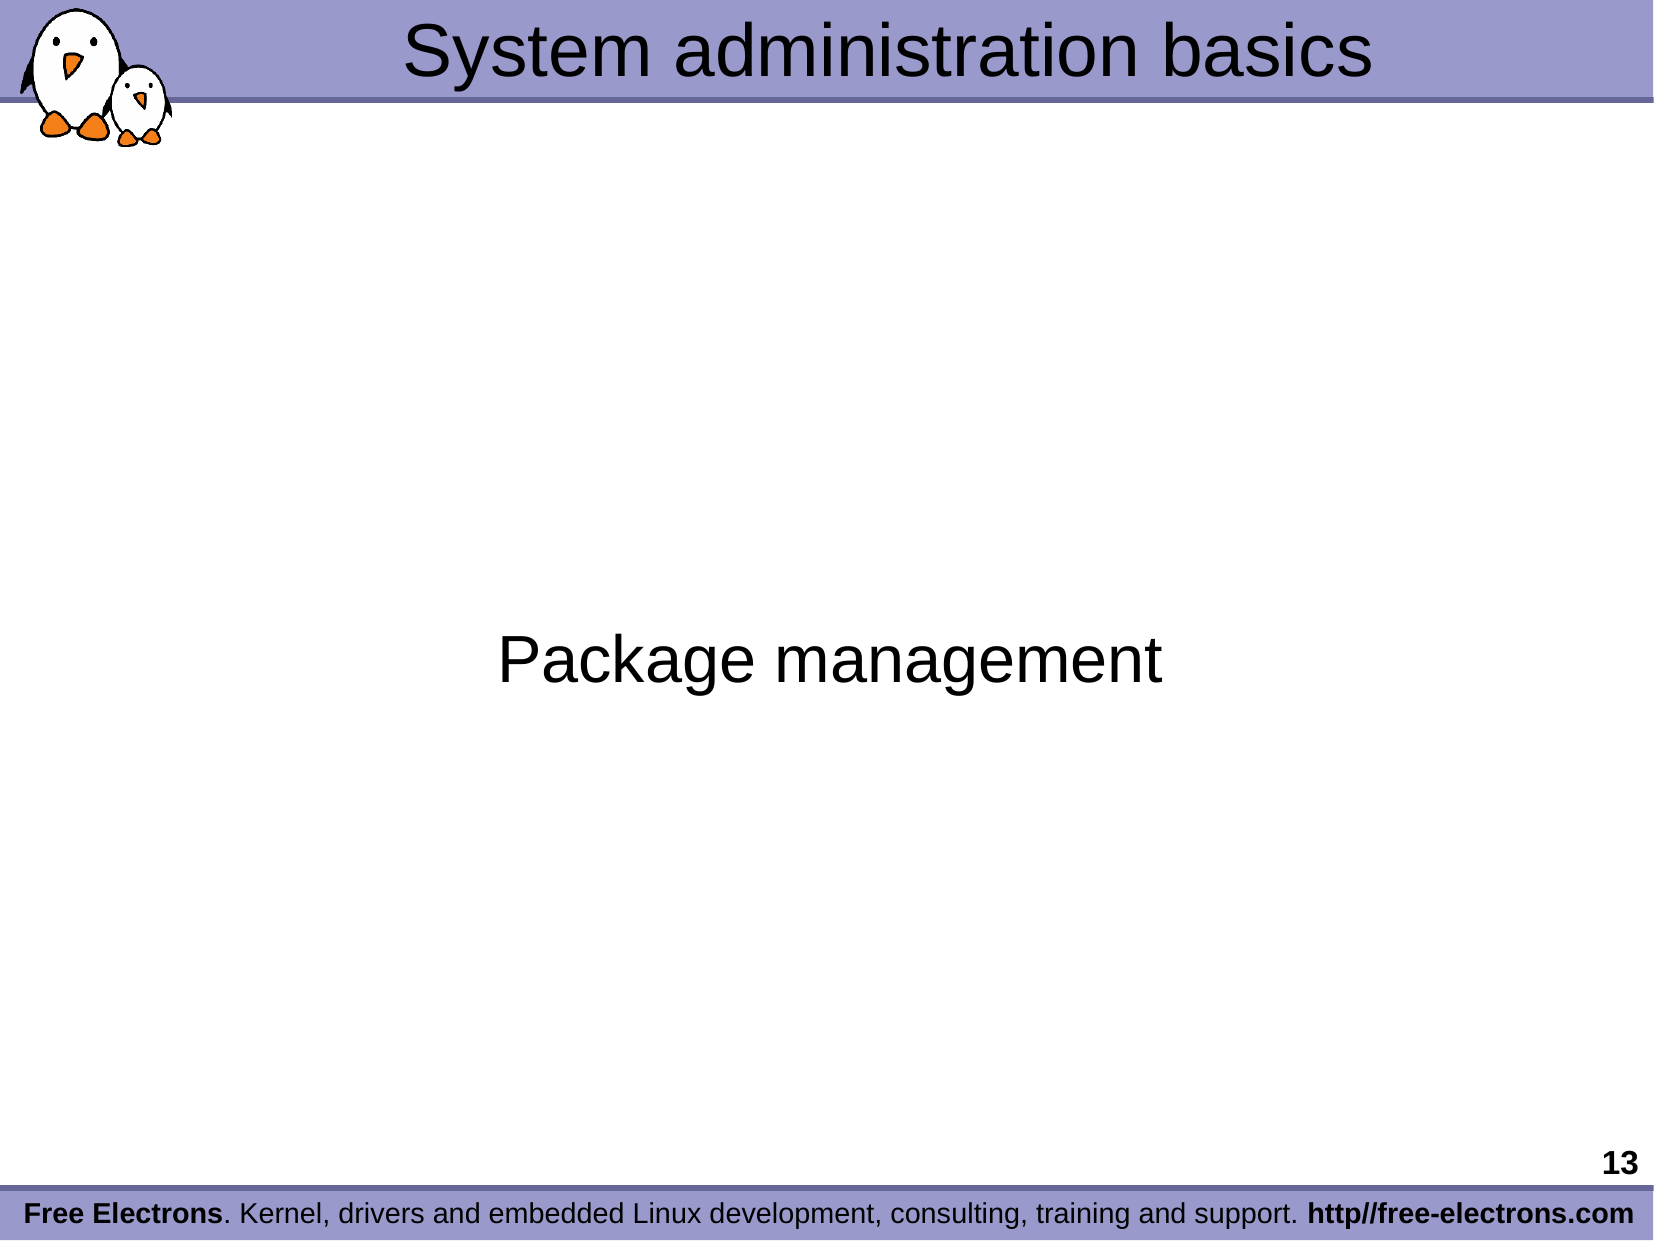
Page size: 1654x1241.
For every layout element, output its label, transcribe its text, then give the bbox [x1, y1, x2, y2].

subtitle Package management [68, 201, 1592, 1118]
title System administration basics [143, 0, 1634, 101]
picture [20, 8, 172, 147]
